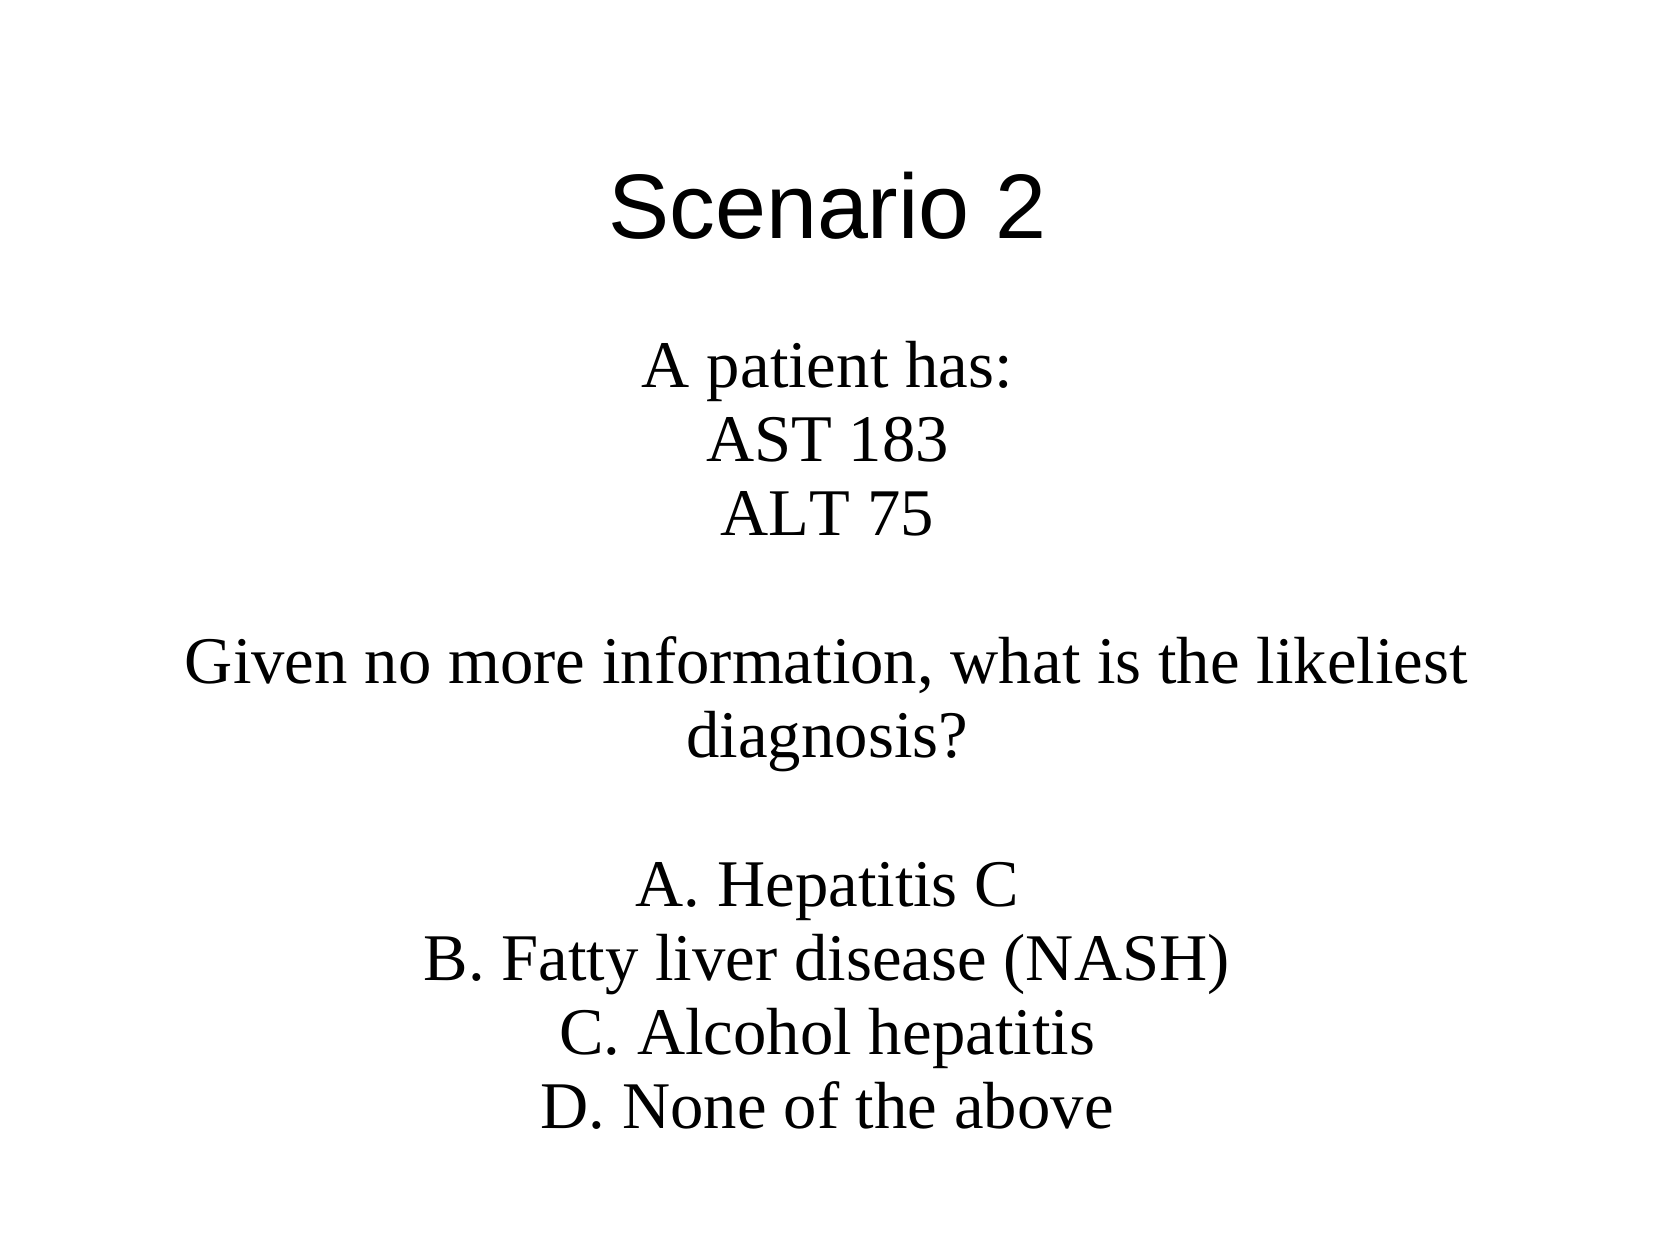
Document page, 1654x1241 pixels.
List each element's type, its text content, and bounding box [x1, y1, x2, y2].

title Scenario 2 [121, 102, 1534, 291]
subtitle A patient has: AST 183 ALT 75 Given no more information, what is the likeliest diagnosis? A. Hepatitis C B. Fatty liver disease (NASH) C. Alcohol hepatitis D. None of the above [121, 291, 1534, 1180]
